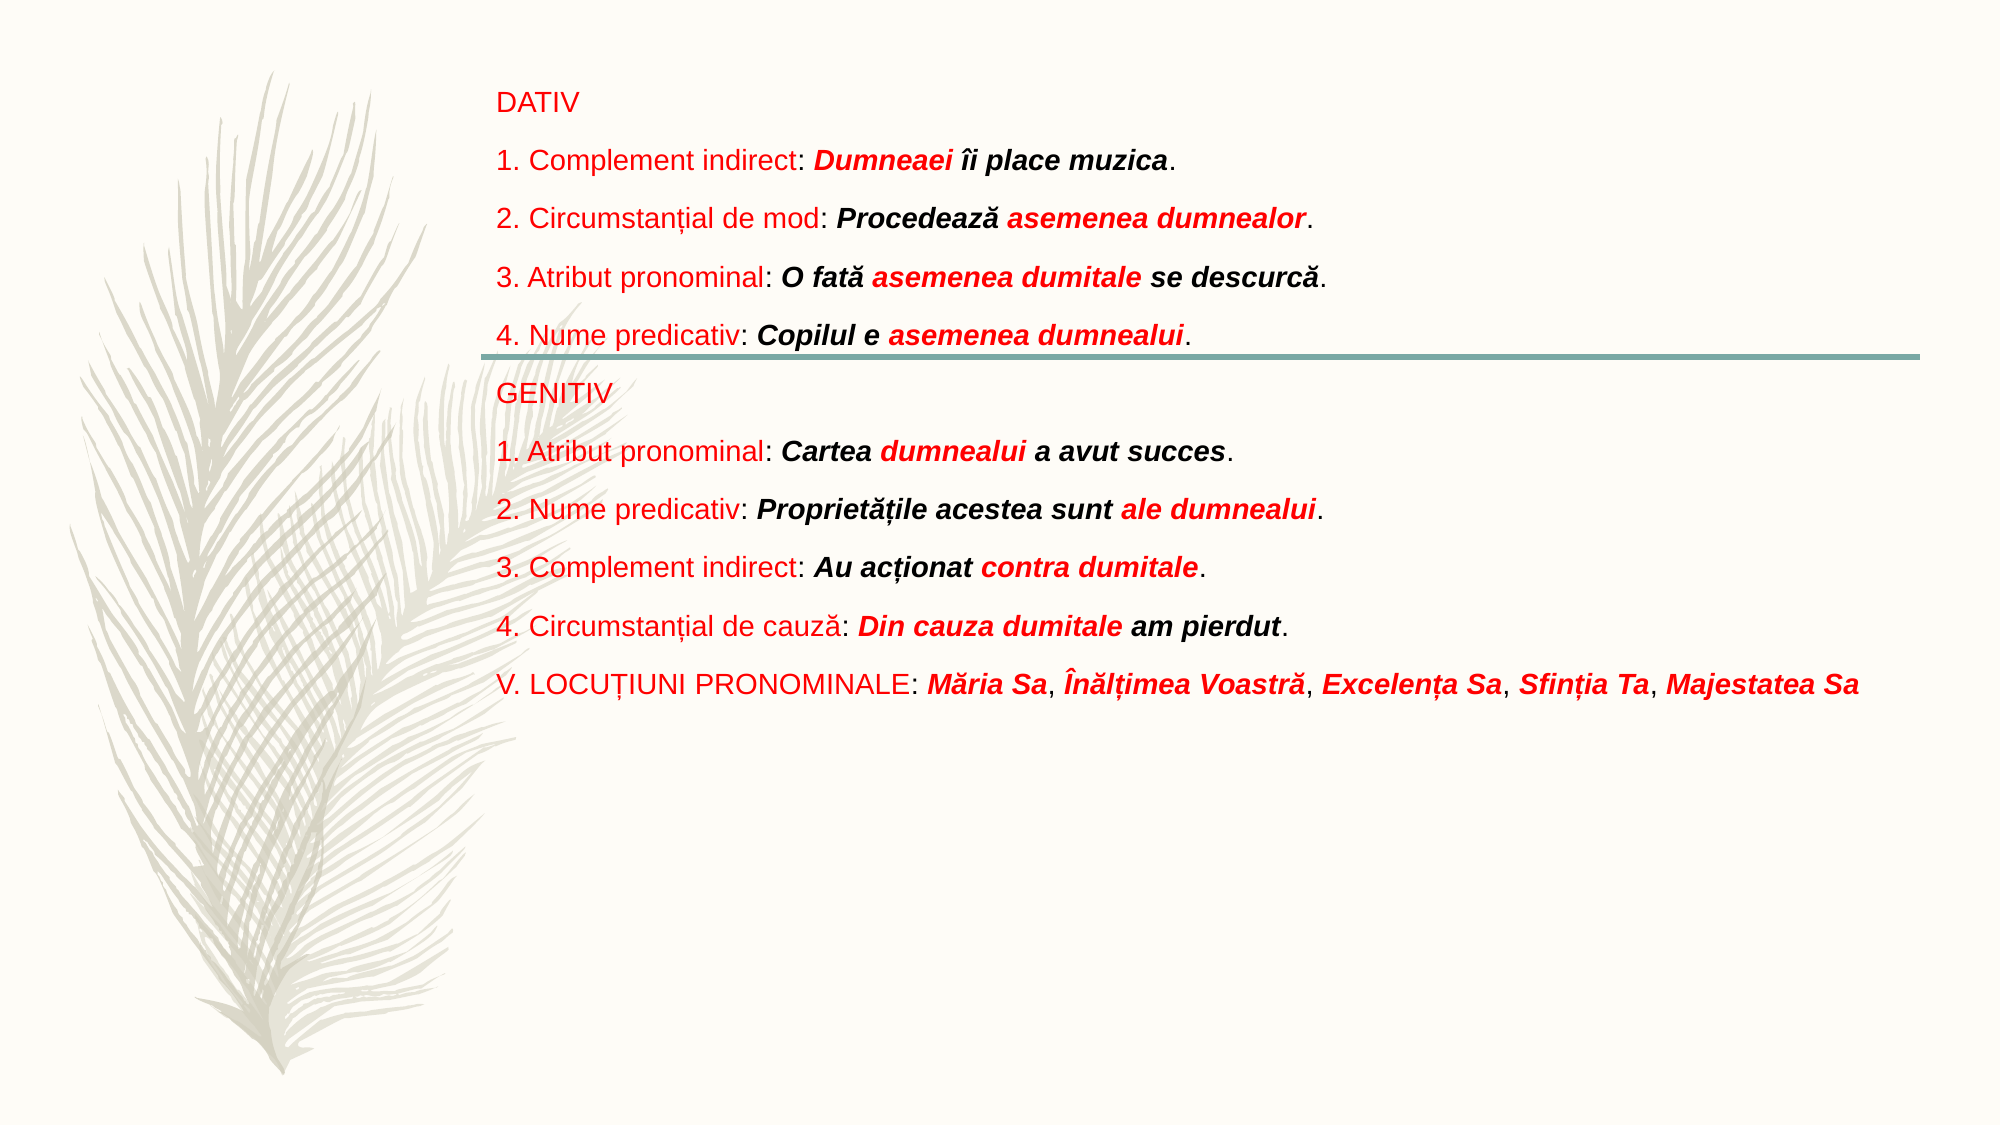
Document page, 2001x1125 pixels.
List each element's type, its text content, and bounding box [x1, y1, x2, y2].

list DATIV 1. Complement indirect: Dumneaei îi place muzica. 2. Circumstanțial de mod: Procedează asemenea dumnealor. 3. Atribut pronominal: O fată asemenea dumitale se descurcă. 4. Nume predicativ: Copilul e asemenea dumnealui. GENITIV 1. Atribut pronominal: Cartea dumnealui a avut succes. 2. Nume predicativ: Proprietățile acestea sunt ale dumnealui. 3. Complement indirect: Au acționat contra dumitale. 4. Circumstanțial de cauză: Din cauza dumitale am pierdut. V. LOCUȚIUNI PRONOMINALE: Măria Sa, Înălțimea Voastră, Excelența Sa, Sfinția Ta, Majestatea Sa [481, 72, 1920, 999]
